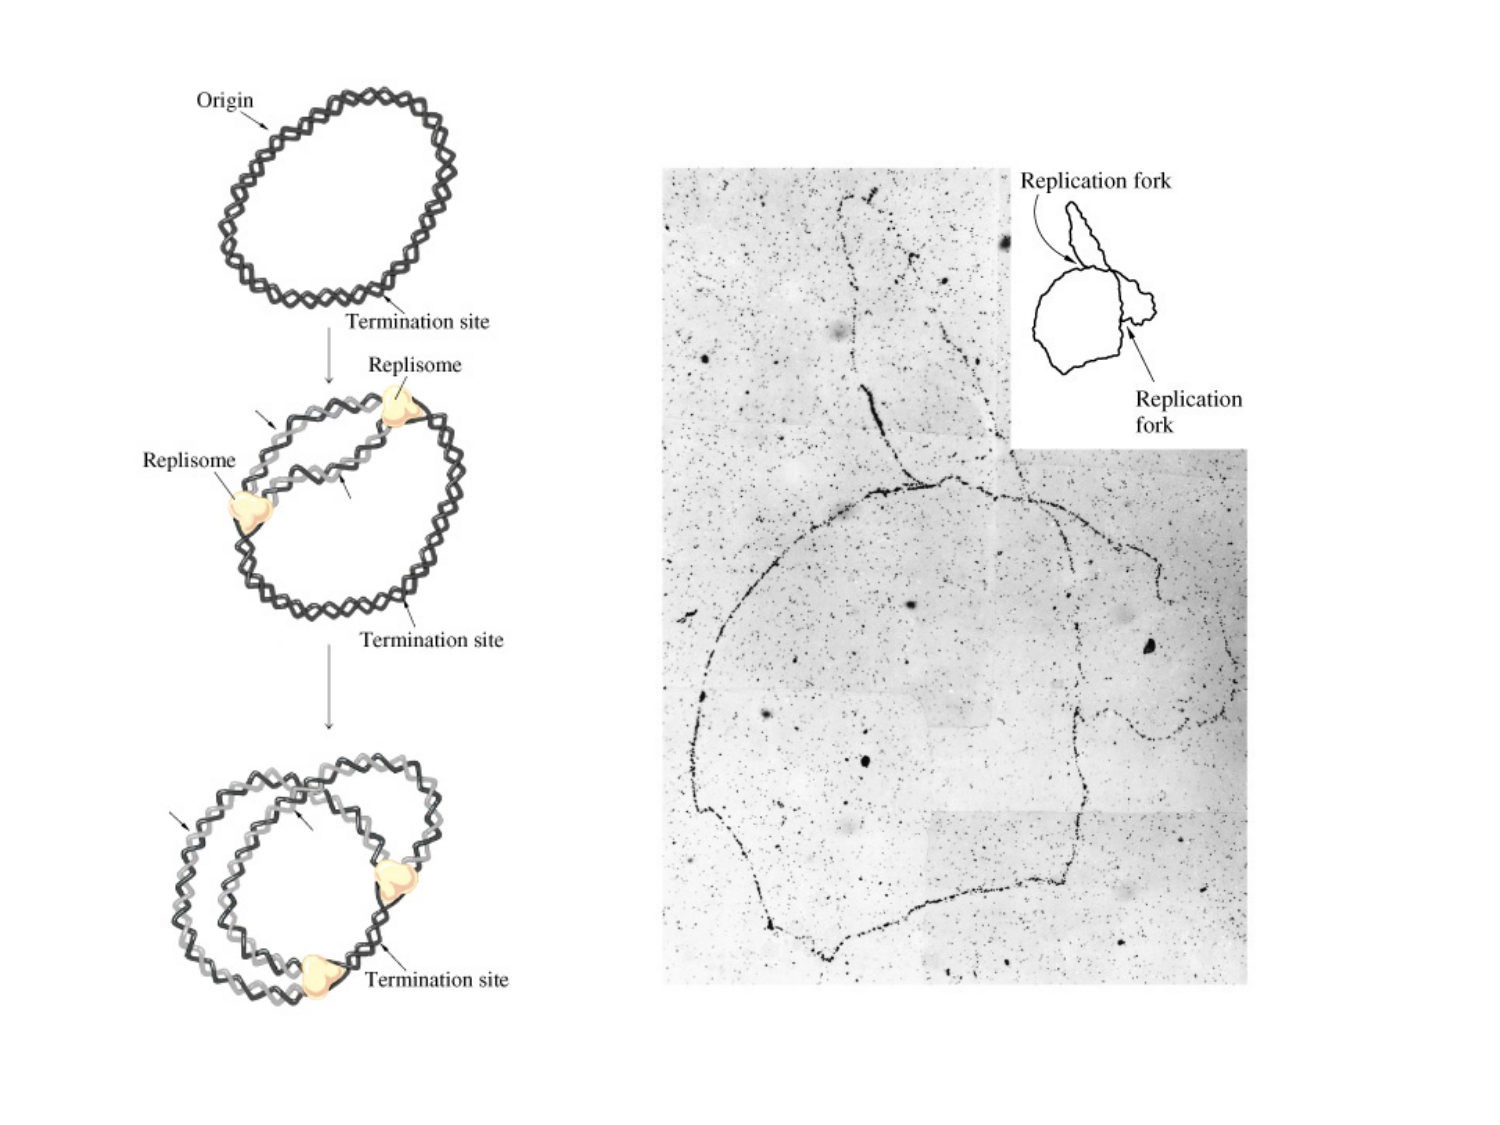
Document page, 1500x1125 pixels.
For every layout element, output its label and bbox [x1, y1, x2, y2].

picture [655, 160, 1256, 993]
picture [135, 78, 519, 1016]
